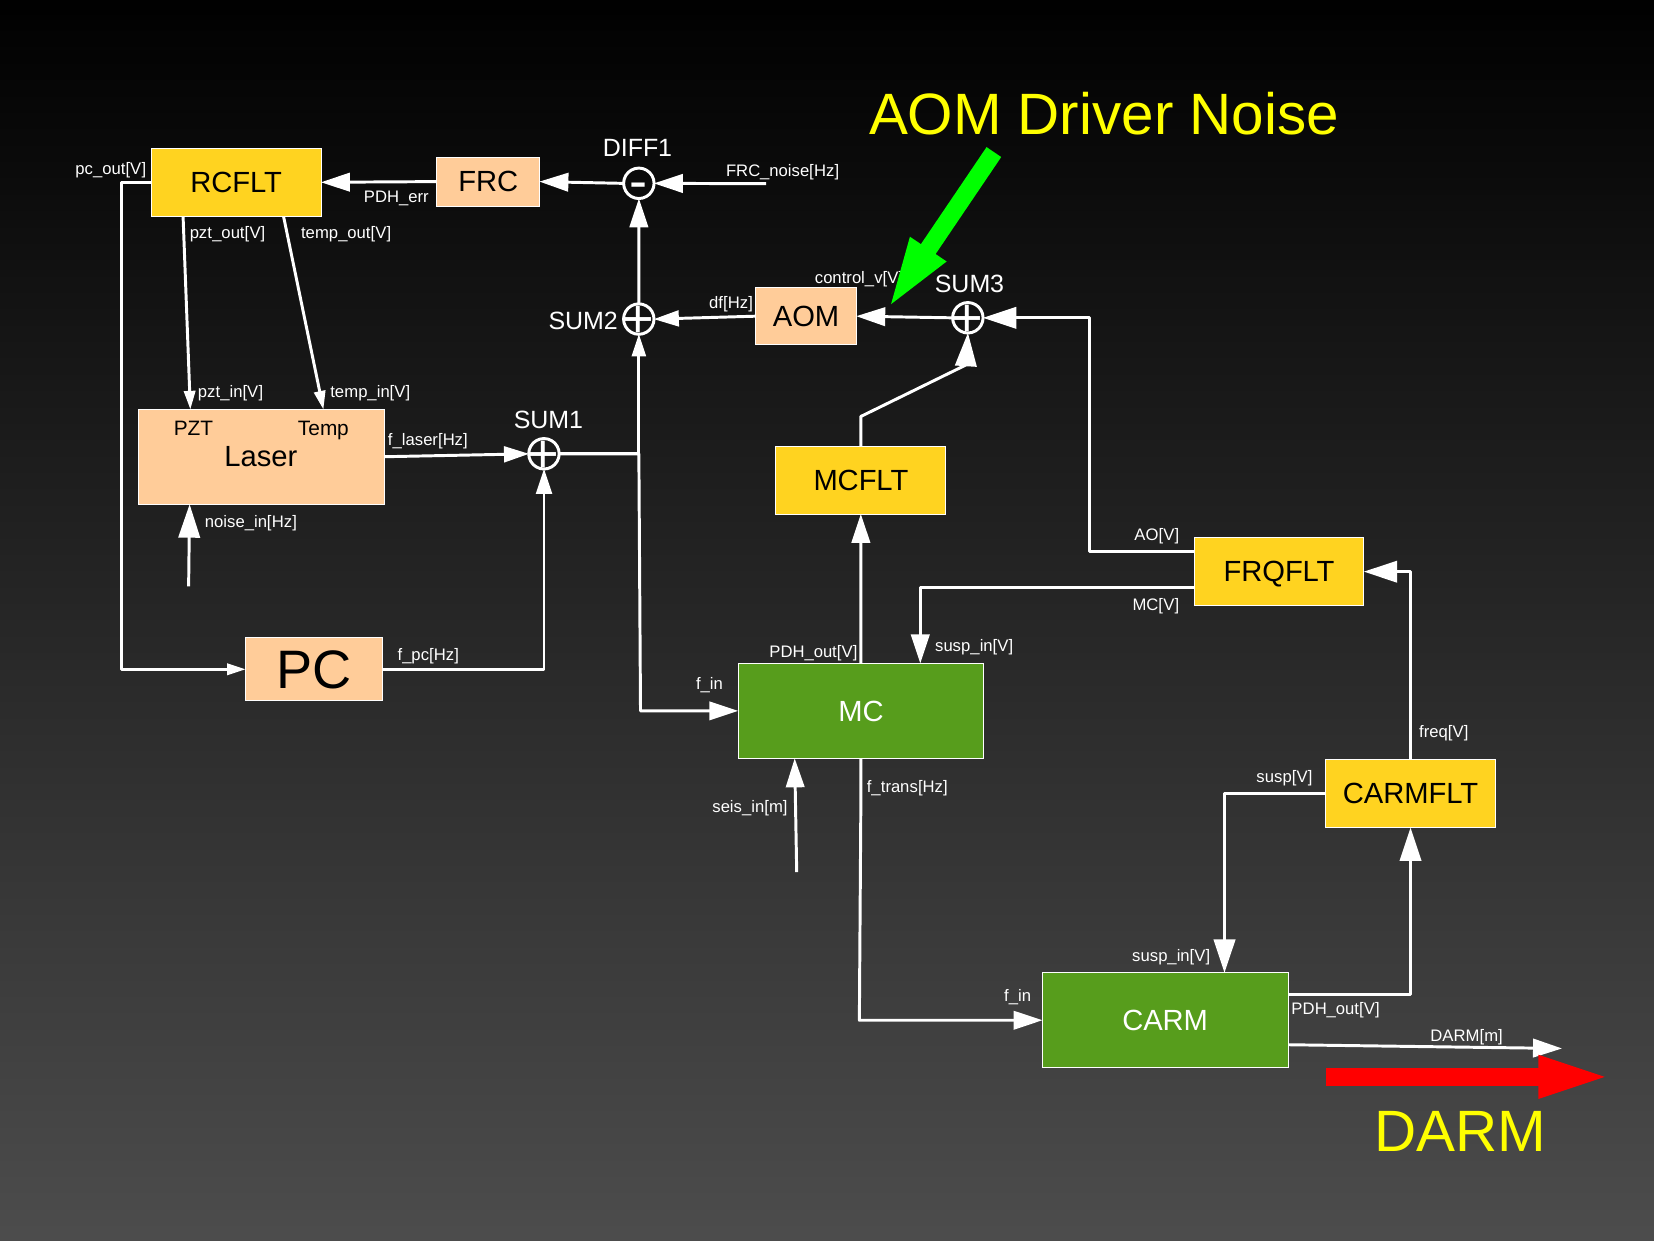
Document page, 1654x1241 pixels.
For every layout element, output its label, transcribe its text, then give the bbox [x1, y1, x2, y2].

text_box f_pc[Hz] [382, 637, 475, 672]
text_box susp_in[V] [920, 629, 1029, 664]
text_box freq[V] [1412, 714, 1484, 749]
text_box temp_out[V] [286, 216, 407, 251]
text_box susp[V] [1241, 759, 1328, 794]
text_box AO[V] [1119, 517, 1195, 552]
text_box Temp [283, 409, 364, 448]
text_box + [635, 304, 654, 335]
text_box freq[V] [1404, 714, 1409, 749]
text_box DIFF1 [588, 125, 688, 169]
text_box FRQFLT [1194, 537, 1364, 606]
text_box MC[V] [1117, 587, 1195, 622]
text_box SUM2 [532, 298, 635, 345]
text_box pc_out[V] [60, 152, 162, 186]
text_box f_in [681, 667, 739, 702]
text_box AOM [755, 287, 857, 345]
text_box CARMFLT [1325, 759, 1496, 828]
text_box seis_in[m] [697, 790, 794, 825]
text_box f_trans[Hz] [852, 769, 964, 804]
text_box noise_in[Hz] [190, 504, 313, 539]
text_box PDH_out[V] [1276, 991, 1395, 1026]
text_box + [528, 442, 559, 469]
text_box CARM [1042, 972, 1289, 1068]
text_box f_laser[Hz] [373, 422, 484, 457]
text_box AOM Driver Noise [854, 74, 1355, 155]
text_box FRC_noise[Hz] [711, 154, 855, 188]
text_box - [623, 169, 655, 199]
text_box SUM3 [918, 260, 1021, 307]
text_box SUM1 [498, 398, 599, 442]
text_box control_v[V] [800, 260, 903, 295]
text_box PZT [159, 409, 229, 448]
text_box + [952, 307, 983, 334]
text_box df[Hz] [694, 286, 769, 321]
text_box seis_in[m] [797, 790, 804, 825]
text_box PC [245, 637, 383, 701]
text_box MC [738, 663, 984, 759]
text_box FRC [436, 157, 540, 207]
text_box temp_in[V] [315, 375, 426, 410]
text_box pzt_out[V] [175, 216, 281, 251]
text_box DARM [1360, 1091, 1562, 1172]
text_box pzt_in[V] [183, 375, 279, 410]
text_box f_in [989, 978, 1047, 1013]
text_box Laser [138, 409, 385, 505]
text_box MCFLT [775, 446, 946, 515]
text_box DARM[m] [1415, 1018, 1519, 1053]
text_box susp_in[V] [1117, 938, 1226, 973]
text_box RCFLT [151, 148, 322, 217]
text_box PDH_err [349, 179, 444, 214]
text_box PDH_out[V] [754, 635, 873, 669]
